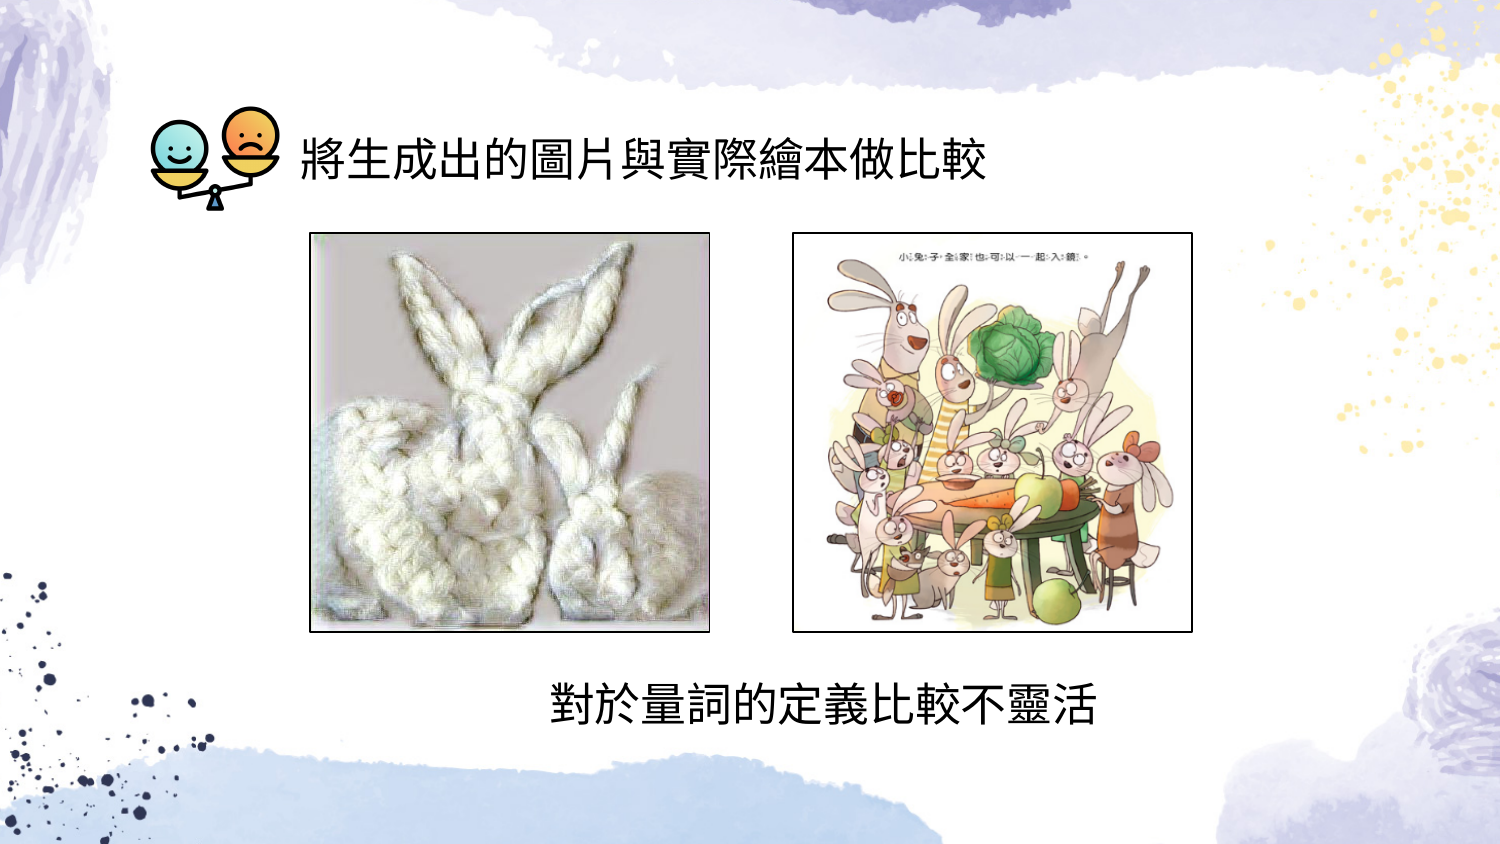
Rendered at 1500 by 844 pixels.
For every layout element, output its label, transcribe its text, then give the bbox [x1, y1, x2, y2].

text_box 將生成出的圖片與實際繪本做比較 [286, 122, 1008, 194]
picture [793, 233, 1192, 632]
text_box 對於量詞的定義比較不靈活 [534, 667, 1315, 739]
picture [144, 101, 286, 215]
picture [310, 233, 709, 632]
